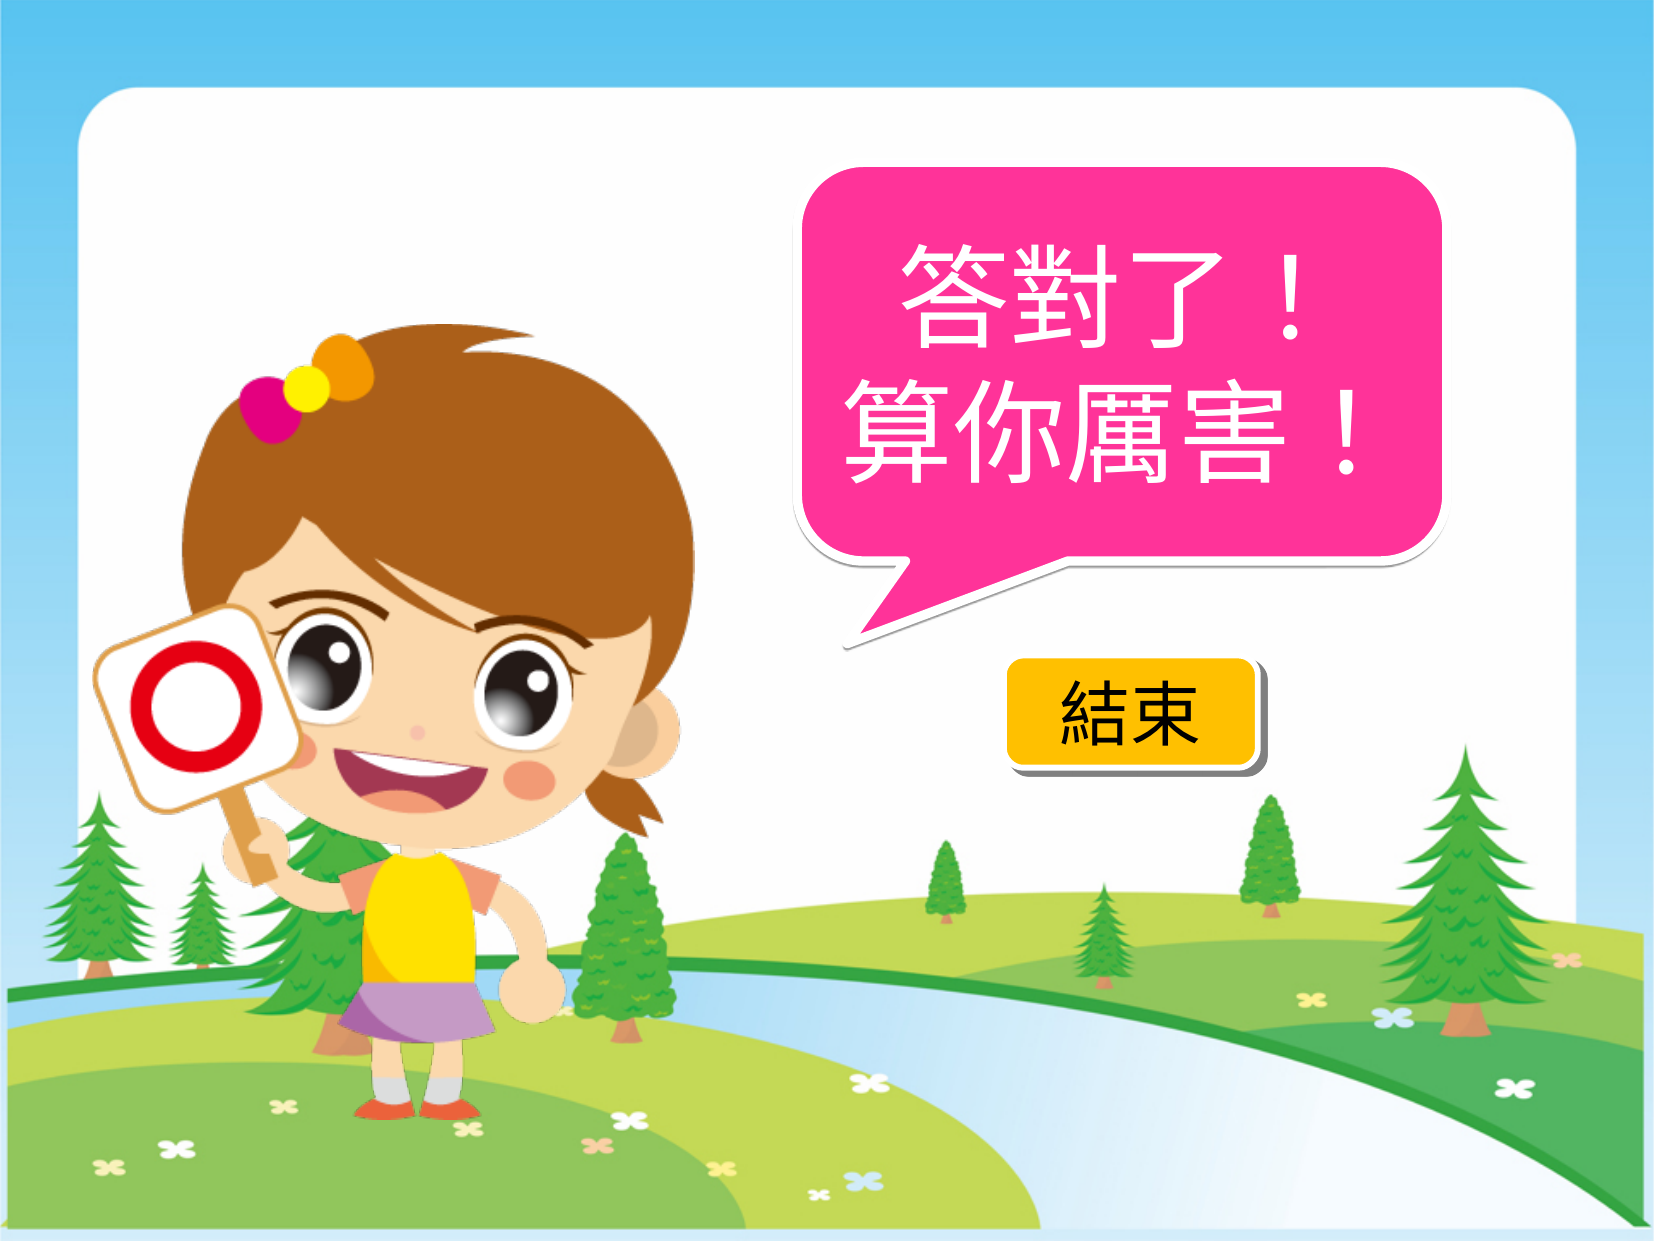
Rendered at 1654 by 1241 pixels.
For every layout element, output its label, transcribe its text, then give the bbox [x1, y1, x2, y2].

text_box 結束 [1003, 655, 1258, 768]
picture [0, 0, 1654, 1241]
text_box 答對了！ 算你厲害！ [797, 162, 1447, 644]
